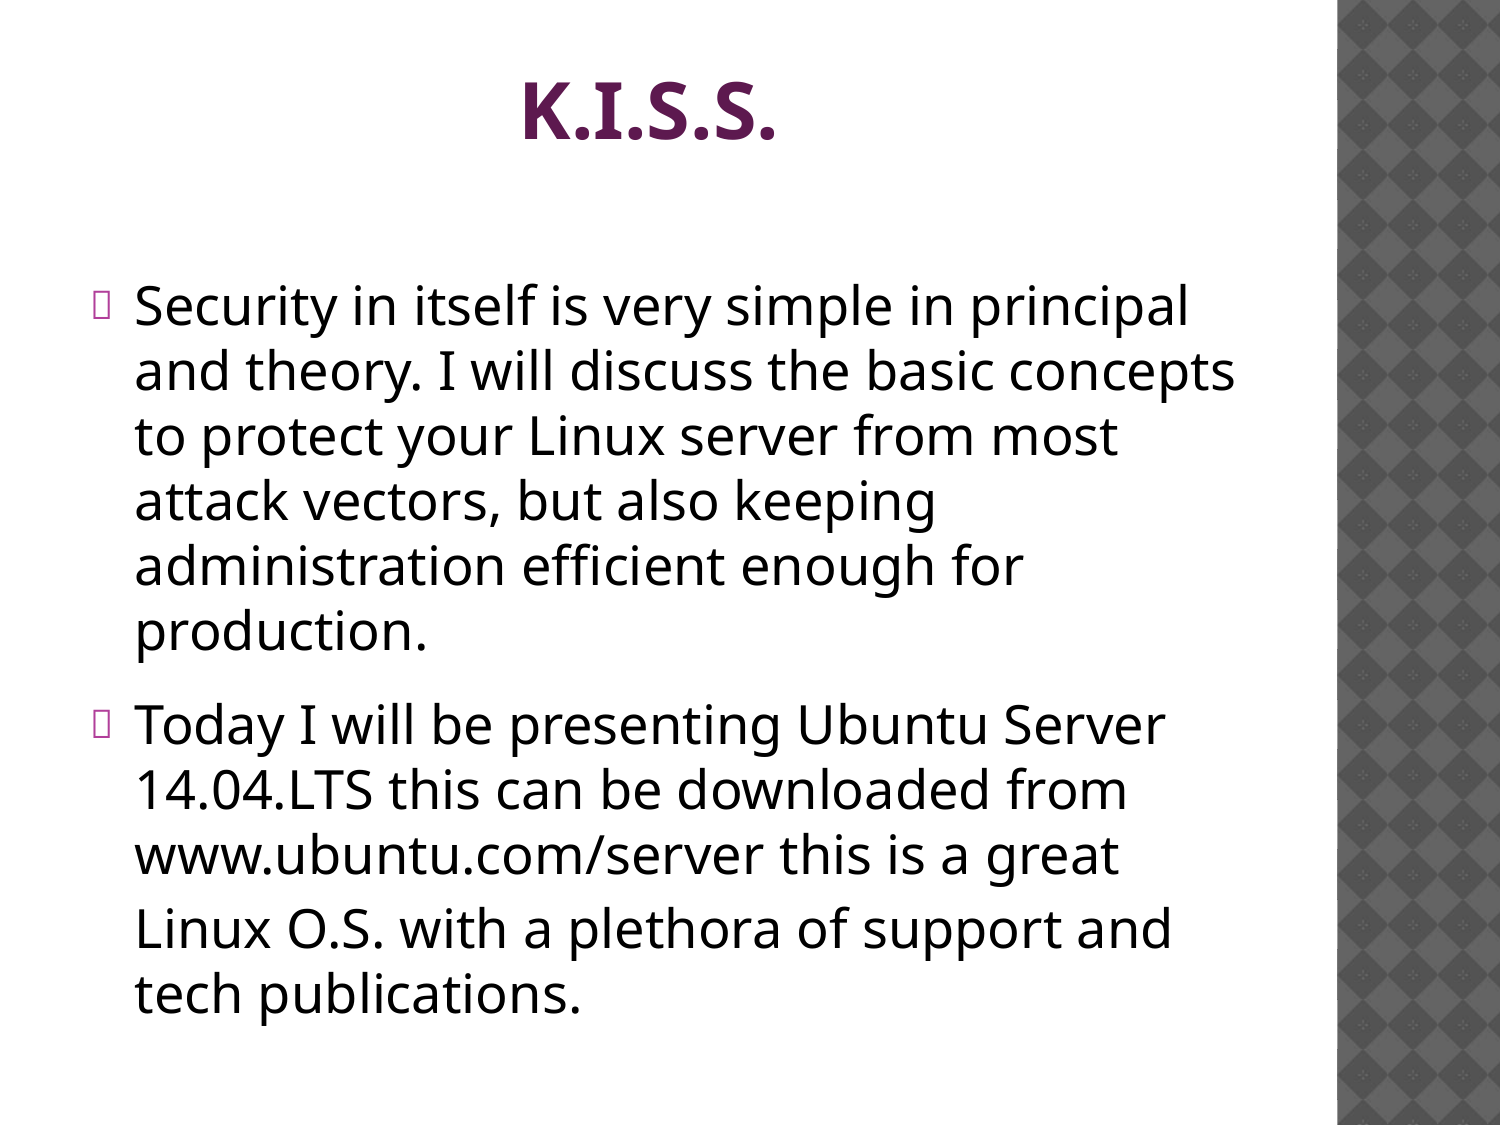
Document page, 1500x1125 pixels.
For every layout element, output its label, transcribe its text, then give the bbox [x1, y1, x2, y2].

picture [1337, 0, 1500, 1125]
title K.I.S.S. [75, 52, 1263, 240]
list Security in itself is very simple in principal and theory. I will discuss the basic concepts to protect your Linux server from most attack vectors, but also keeping administration efficient enough for production. Today I will be presenting Ubuntu Server 14.04.LTS this can be downloaded from www.ubuntu.com/server this is a great Linux O.S. with a plethora of support and tech publications. [75, 264, 1263, 1059]
